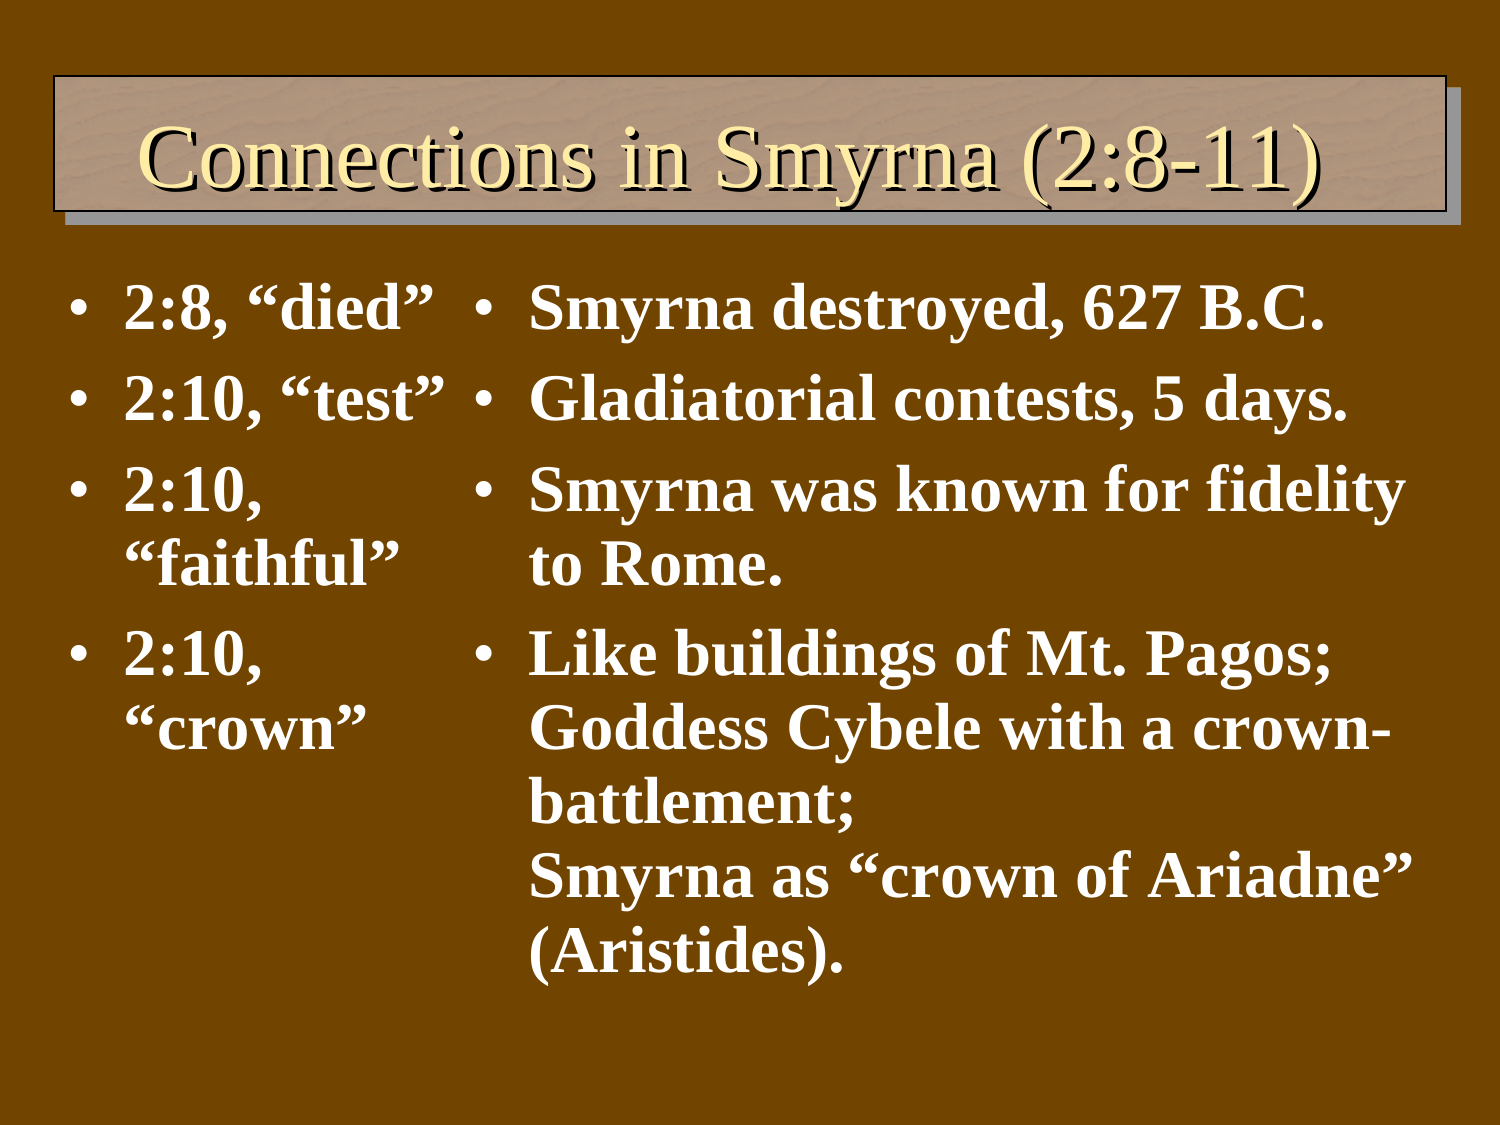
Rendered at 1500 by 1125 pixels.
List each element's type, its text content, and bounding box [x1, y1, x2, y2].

title Connections in Smyrna (2:8-11) [26, 62, 1435, 250]
list 2:8, “died” 2:10, “test” 2:10, “faithful” 2:10, “crown” [52, 262, 540, 938]
picture [1435, 77, 1445, 210]
list Smyrna destroyed, 627 B.C. Gladiatorial contests, 5 days. Smyrna was known for fidelity to Rome. Like buildings of Mt. Pagos; Goddess Cybele with a crown-battlement; Smyrna as “crown of Ariadne” (Aristides). [457, 262, 1474, 995]
